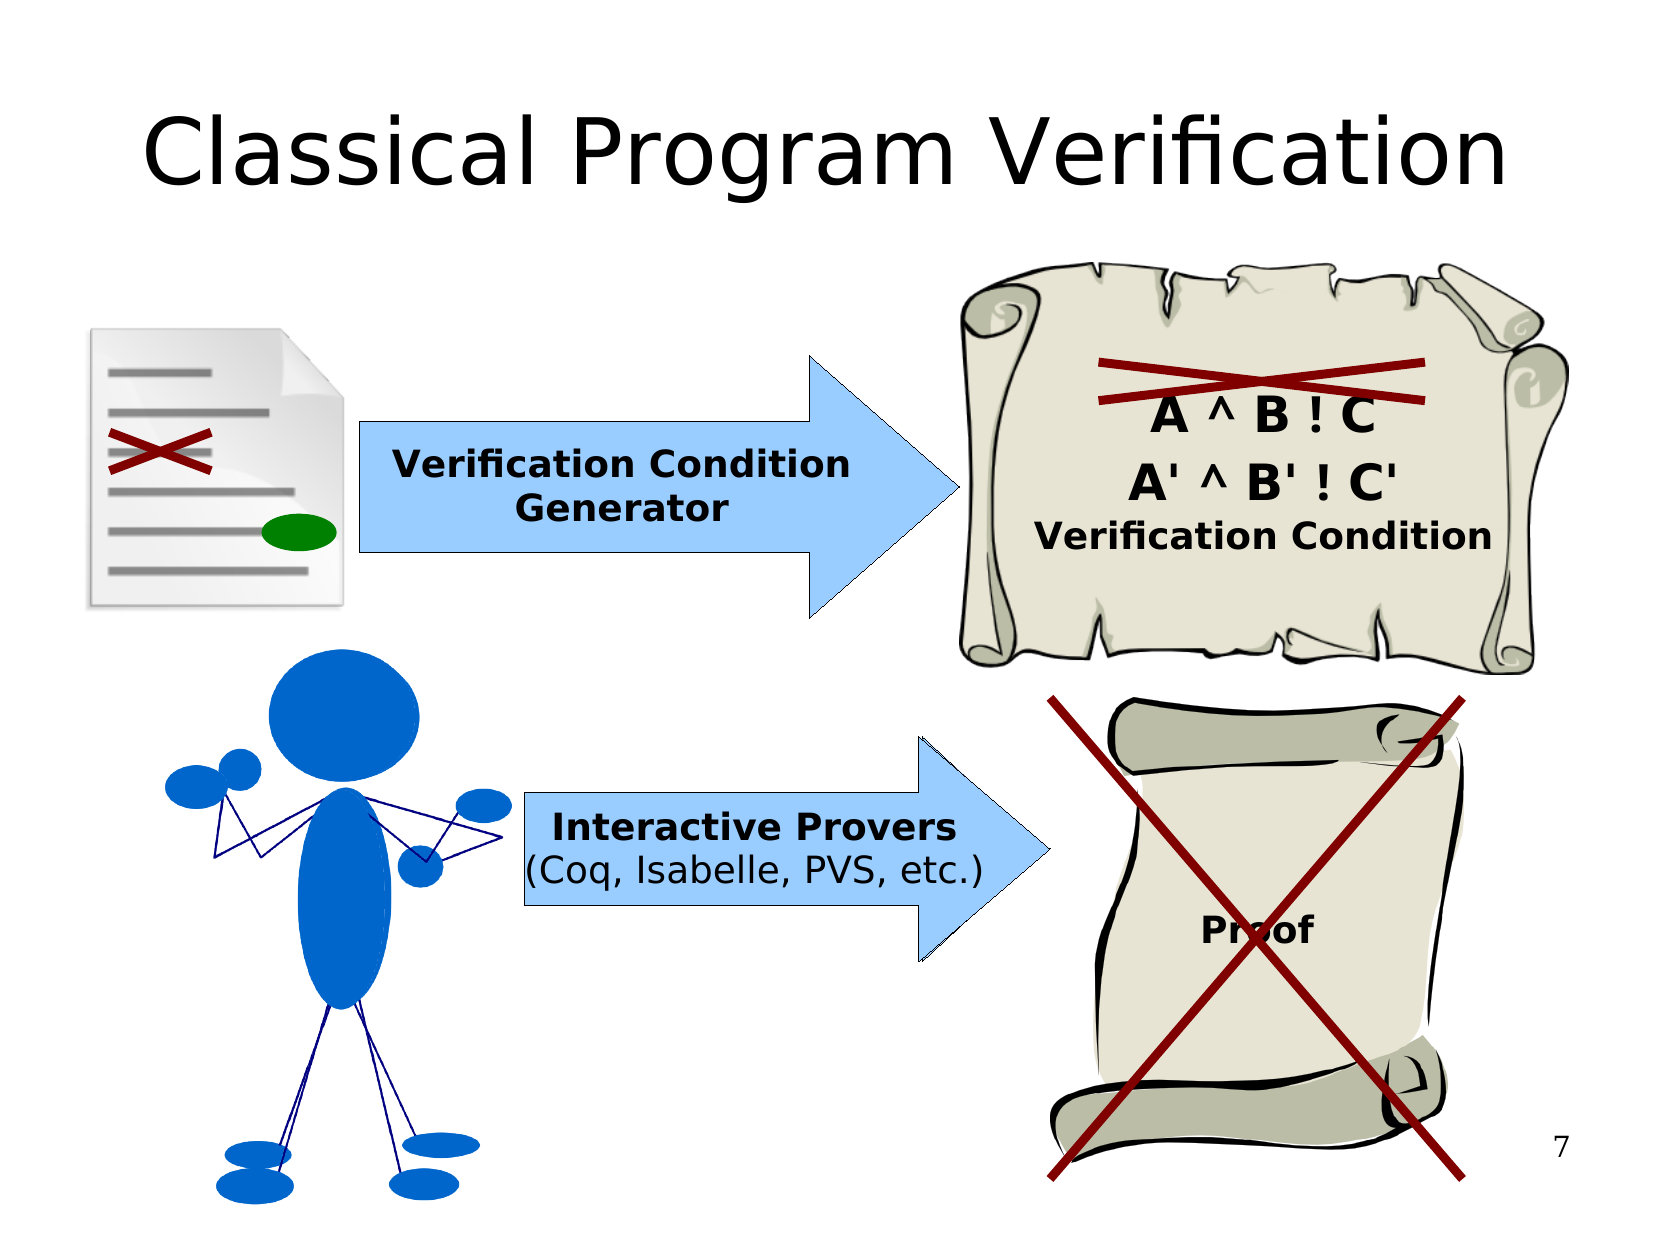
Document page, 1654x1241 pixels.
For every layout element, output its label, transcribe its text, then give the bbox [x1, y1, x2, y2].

picture [1050, 706, 1249, 1163]
picture [1057, 697, 1456, 930]
text_box [261, 513, 337, 552]
text_box Verification Condition Generator [359, 355, 959, 619]
picture [959, 262, 1569, 676]
title Classical Program Verification [82, 49, 1571, 257]
text_box Interactive Provers (Coq, Isabelle, PVS, etc.) [593, 736, 1051, 962]
picture [1071, 947, 1442, 1163]
picture [59, 317, 593, 1241]
picture [1263, 705, 1464, 1163]
